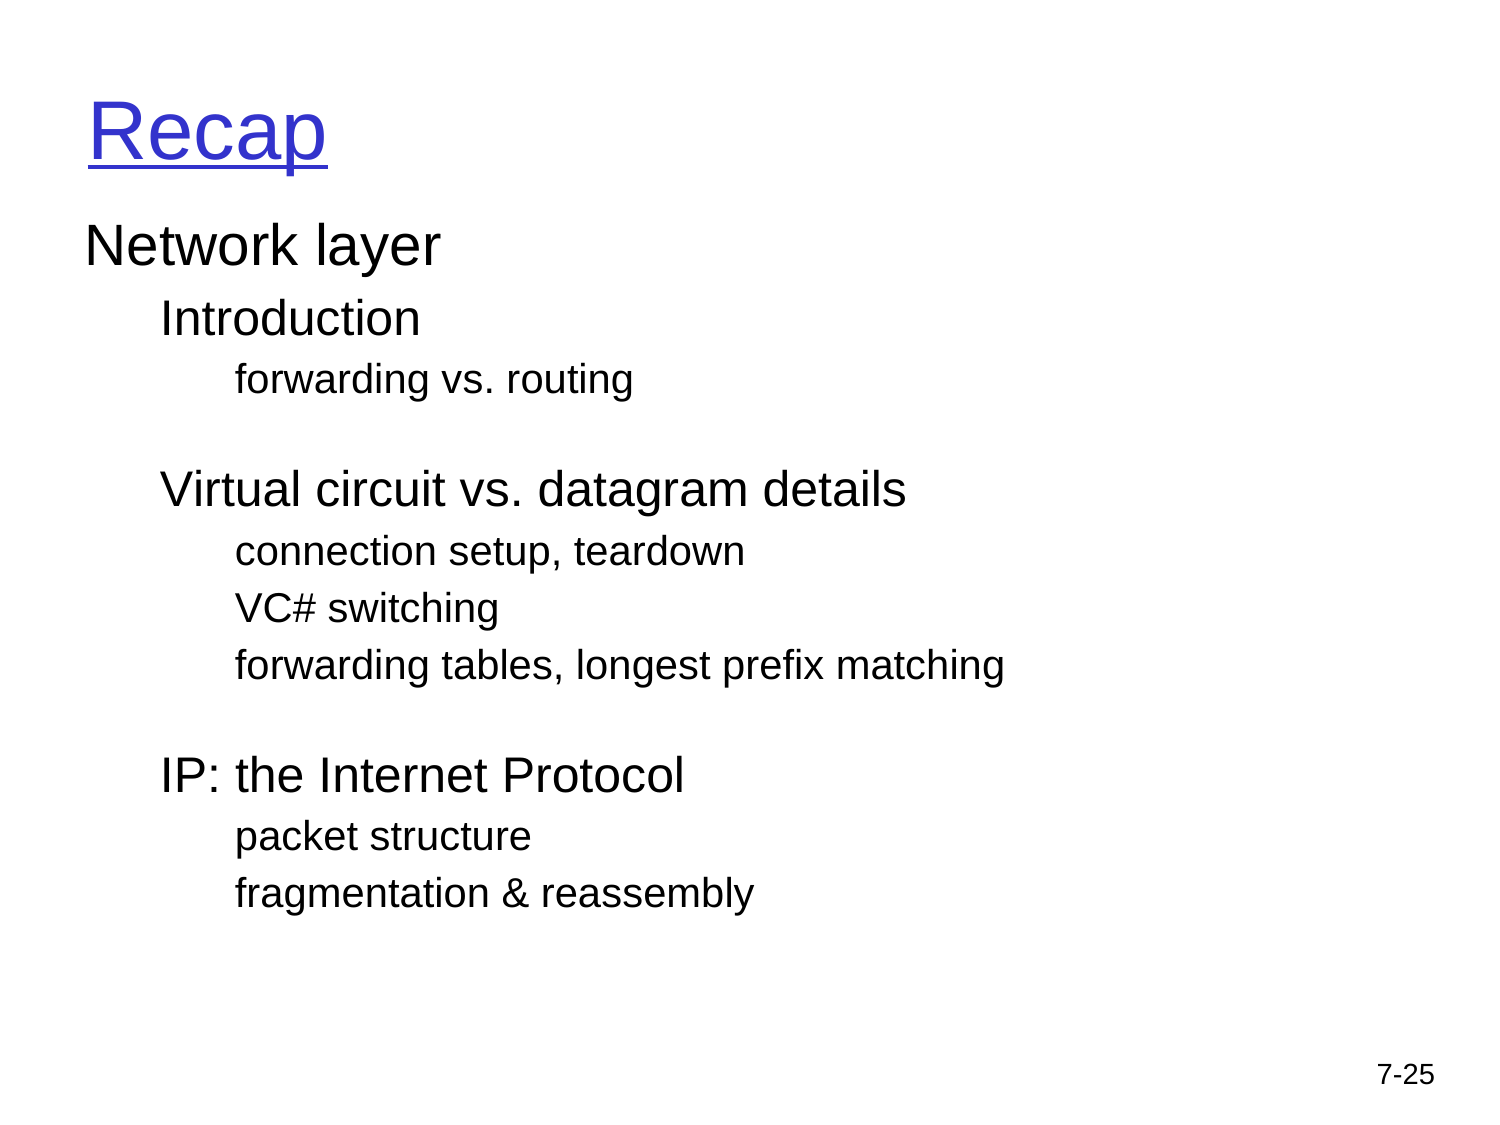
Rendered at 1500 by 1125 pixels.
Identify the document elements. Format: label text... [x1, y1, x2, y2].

title Recap [87, 23, 1363, 239]
list Network layer Introduction forwarding vs. routing Virtual circuit vs. datagram details connection setup, teardown VC# switching forwarding tables, longest prefix matching IP: the Internet Protocol packet structure fragmentation & reassembly [84, 212, 1360, 976]
